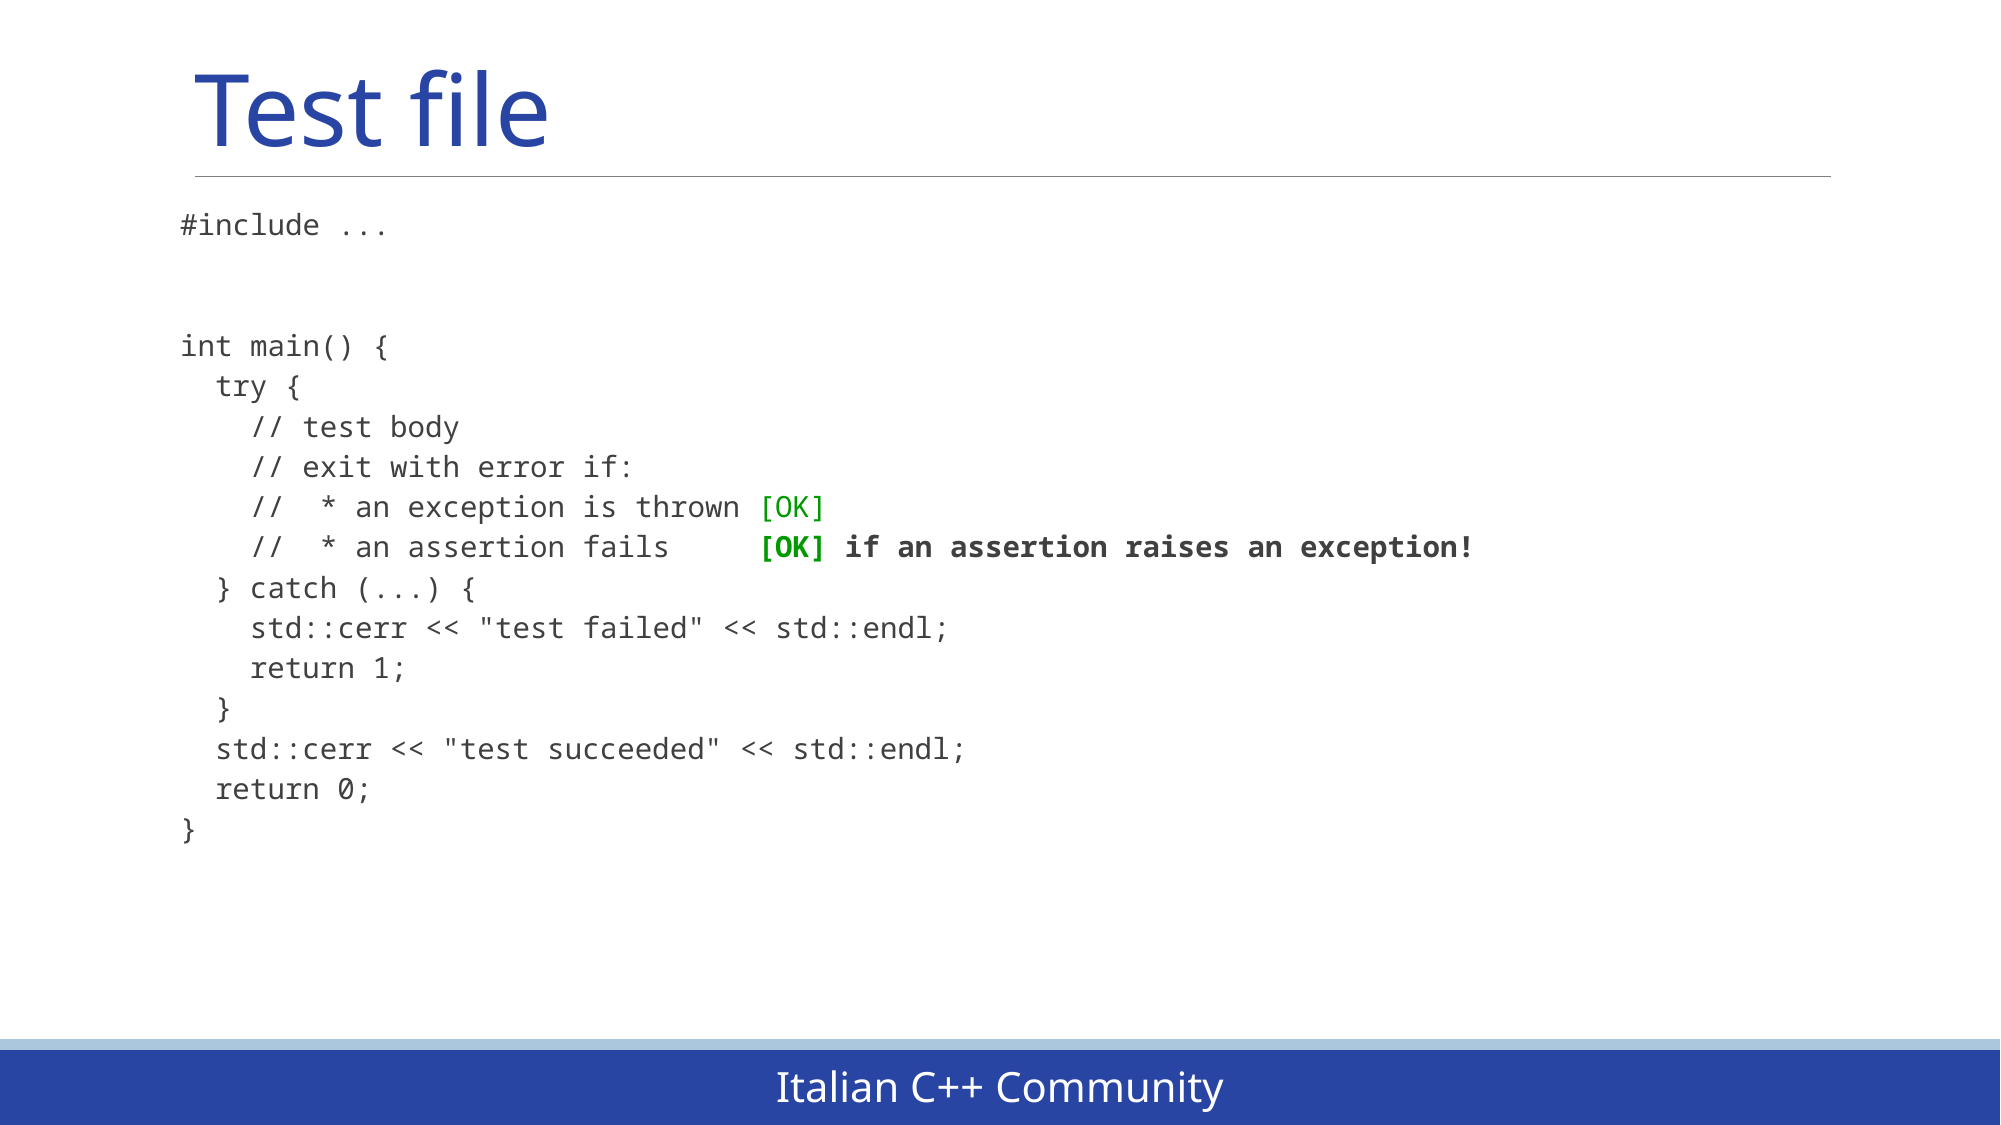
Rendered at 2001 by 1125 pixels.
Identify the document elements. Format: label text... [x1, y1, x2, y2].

list #include ... int main() { try { // test body // exit with error if: // * an exception is thrown [OK] // * an assertion fails [OK] if an assertion raises an exception! } catch (...) { std::cerr << "test failed" << std::endl; return 1; } std::cerr << "test succeeded" << std::endl; return 0; } [179, 202, 1949, 1011]
title Test file [179, 2, 1830, 175]
